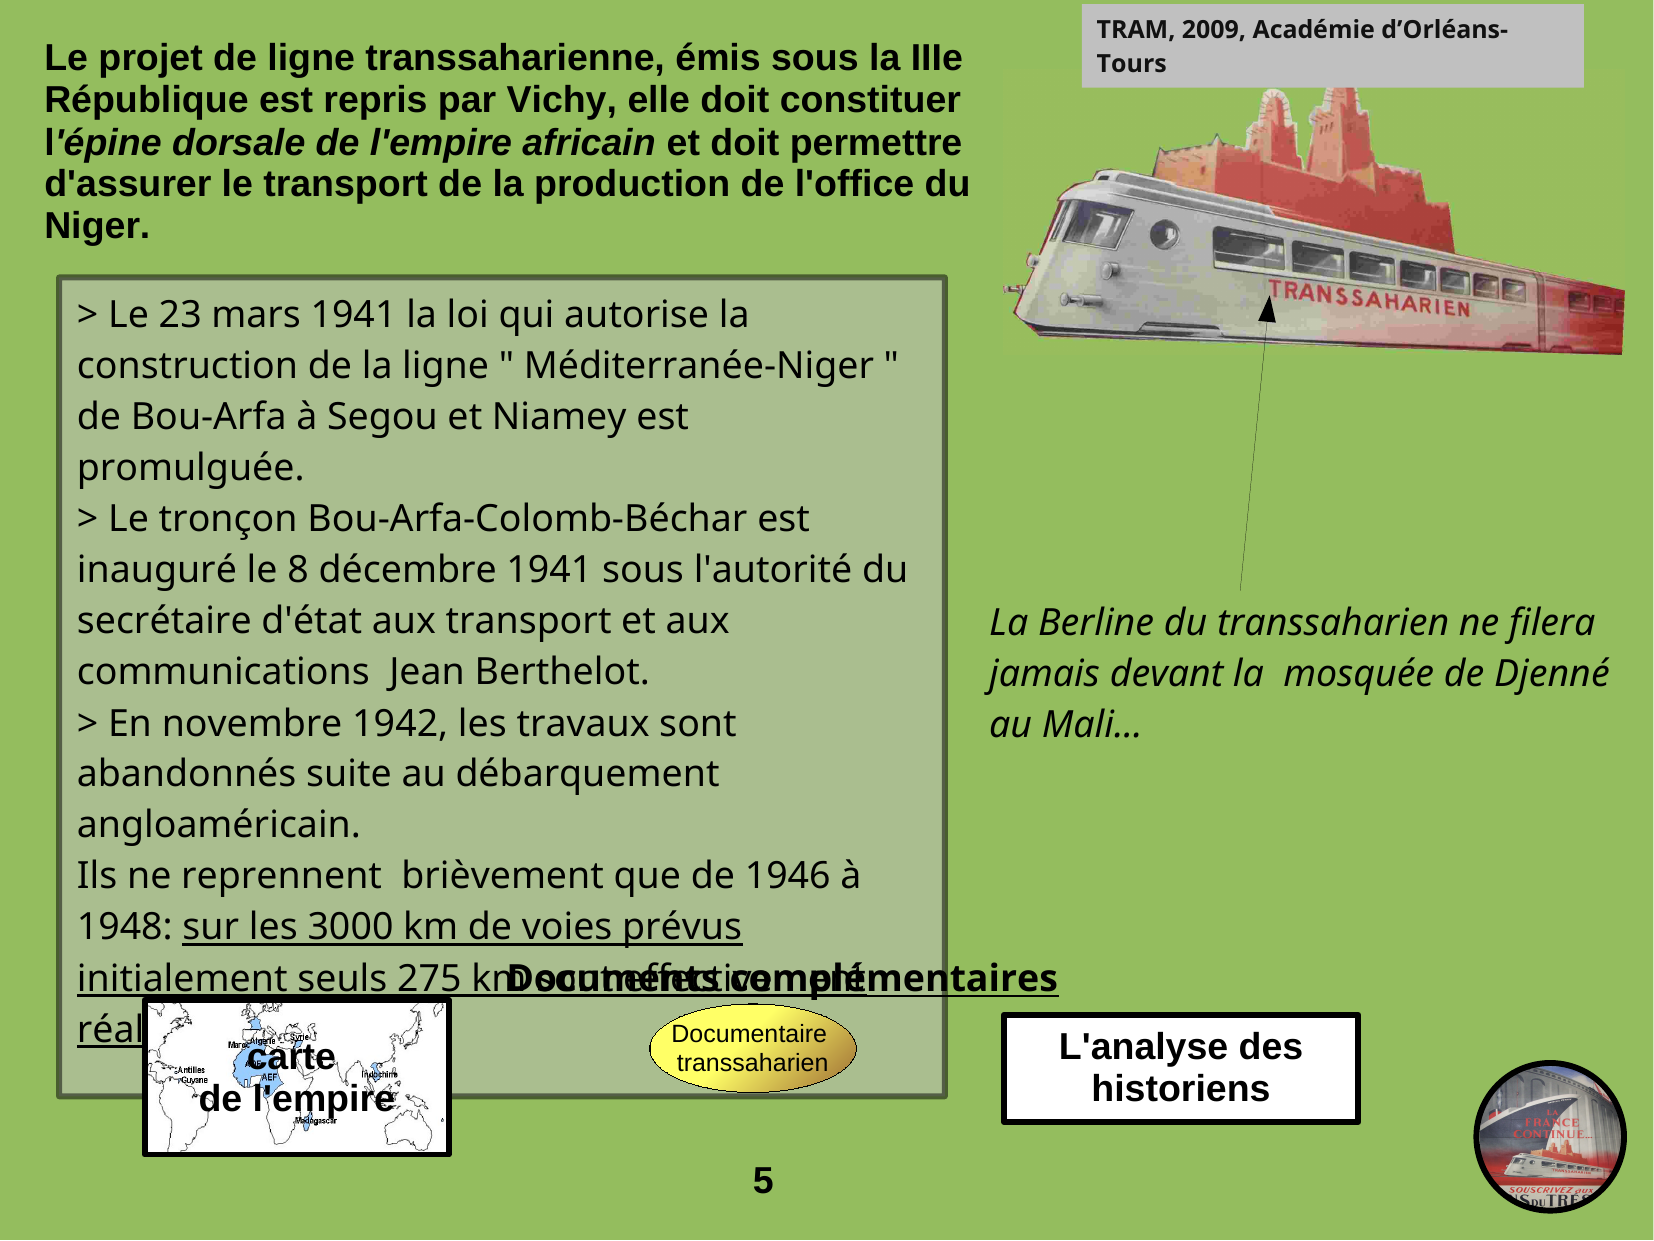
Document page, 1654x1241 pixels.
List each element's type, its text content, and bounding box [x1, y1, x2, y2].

text_box Le projet de ligne transsaharienne, émis sous la IIIe République est repris par Vichy, elle doit constituer l'épine dorsale de l'empire africain et doit permettre d'assurer le transport de la production de l'office du Niger. [29, 29, 1004, 261]
text_box La Berline du transsaharien ne filera jamais devant la mosquée de Djenné au Mali... [974, 588, 1654, 739]
text_box TRAM, 2009, Académie d’Orléans-Tours [1081, 4, 1584, 88]
picture [147, 1002, 446, 1152]
text_box Documents complémentaires [295, 944, 1270, 1004]
picture [1003, 69, 1625, 355]
text_box [1476, 1062, 1625, 1211]
text_box L'analyse des historiens [1003, 1014, 1359, 1123]
text_box > Le 23 mars 1941 la loi qui autorise la construction de la ligne " Méditerranée-Niger " de Bou-Arfa à Segou et Niamey est promulguée. > Le tronçon Bou-Arfa-Colomb-Béchar est inauguré le 8 décembre 1941 sous l'autorité du secrétaire d'état aux transport et aux communications Jean Berthelot. > En novembre 1942, les travaux sont abandonnés suite au débarquement angloaméricain. Ils ne reprennent brièvement que de 1946 à 1948: sur les 3000 km de voies prévus initialement seuls 275 km sont effectivement réalisés !! [59, 277, 945, 886]
text_box 5 [738, 1152, 827, 1211]
text_box Documentaire transsaharien [649, 1003, 857, 1093]
